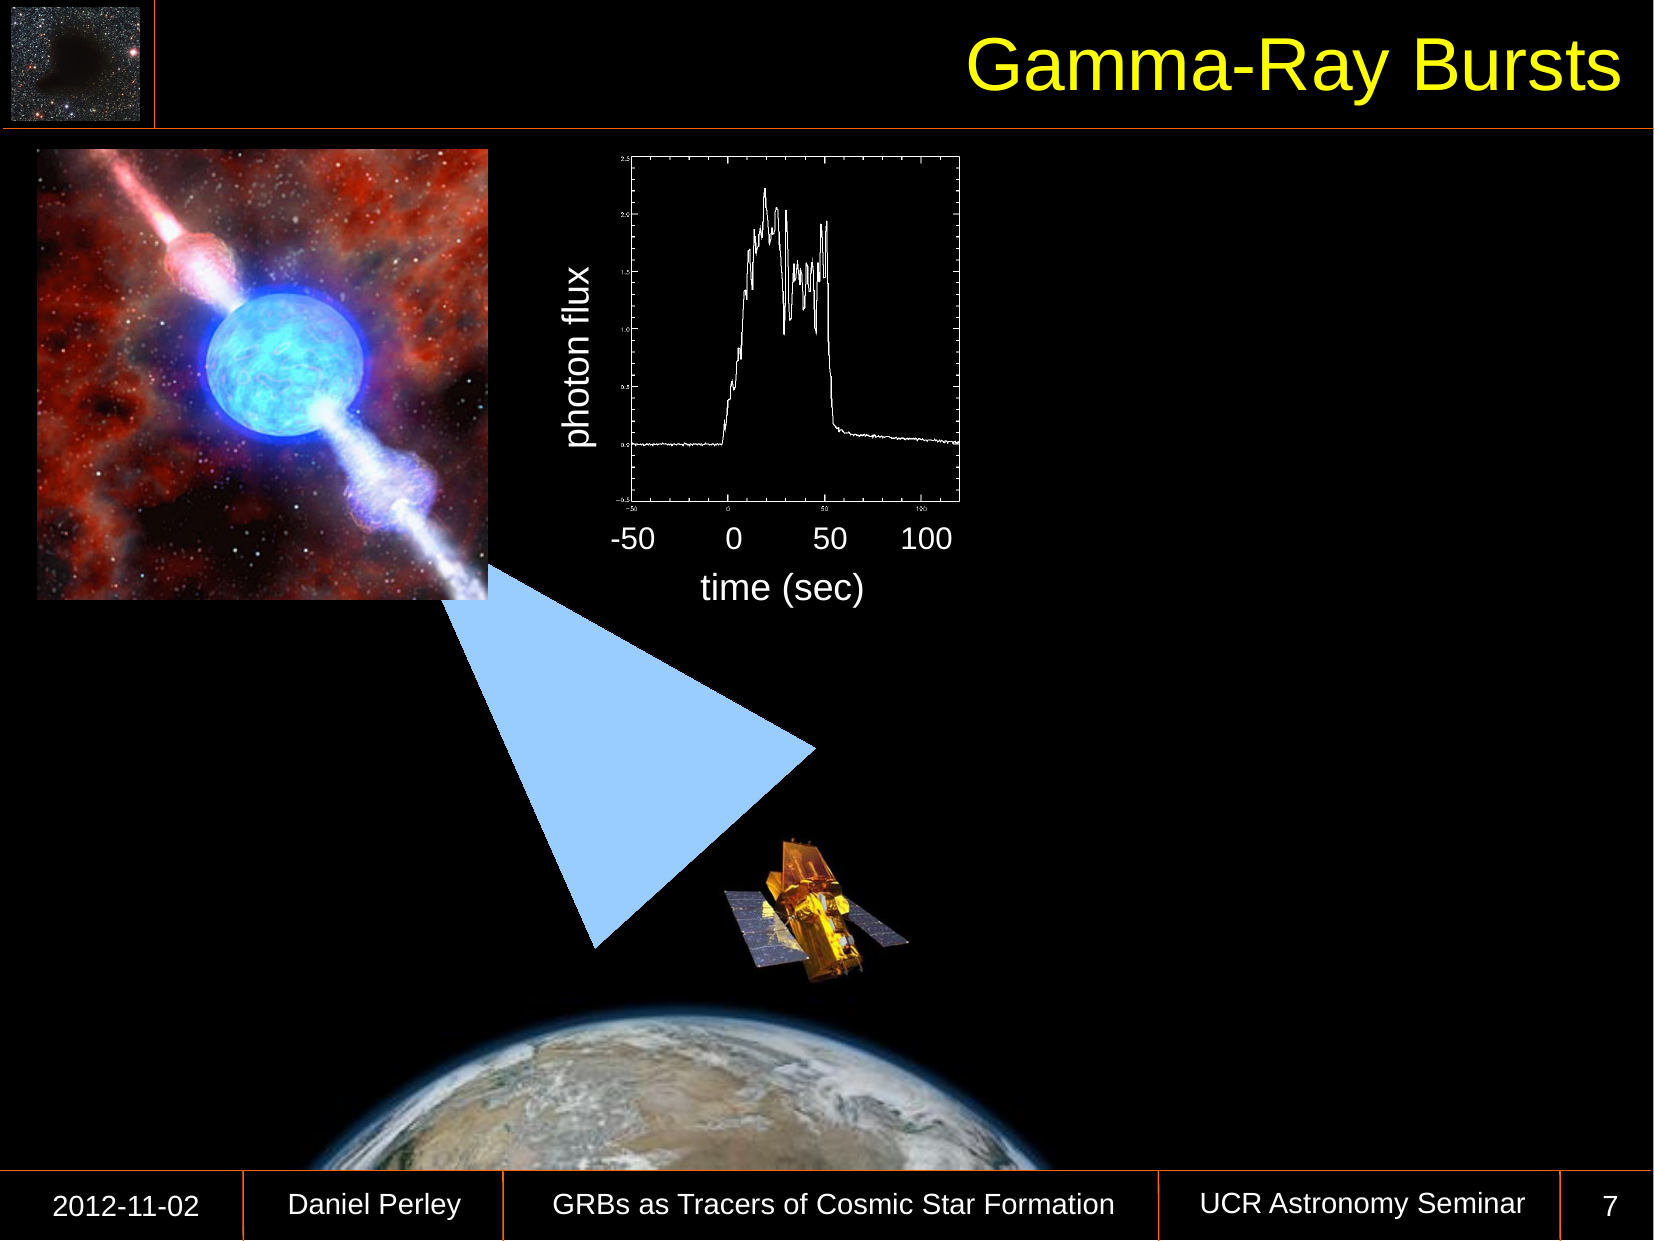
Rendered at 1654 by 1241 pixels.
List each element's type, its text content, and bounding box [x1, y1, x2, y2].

title Gamma-Ray Bursts [594, 21, 1624, 108]
text_box [441, 562, 818, 950]
picture [37, 149, 488, 601]
picture [11, 7, 140, 121]
picture [258, 824, 1154, 1170]
picture [613, 152, 964, 514]
text_box -50 0 50 100 [595, 512, 1021, 561]
text_box photon flux [547, 189, 605, 528]
text_box time (sec) [613, 560, 952, 616]
